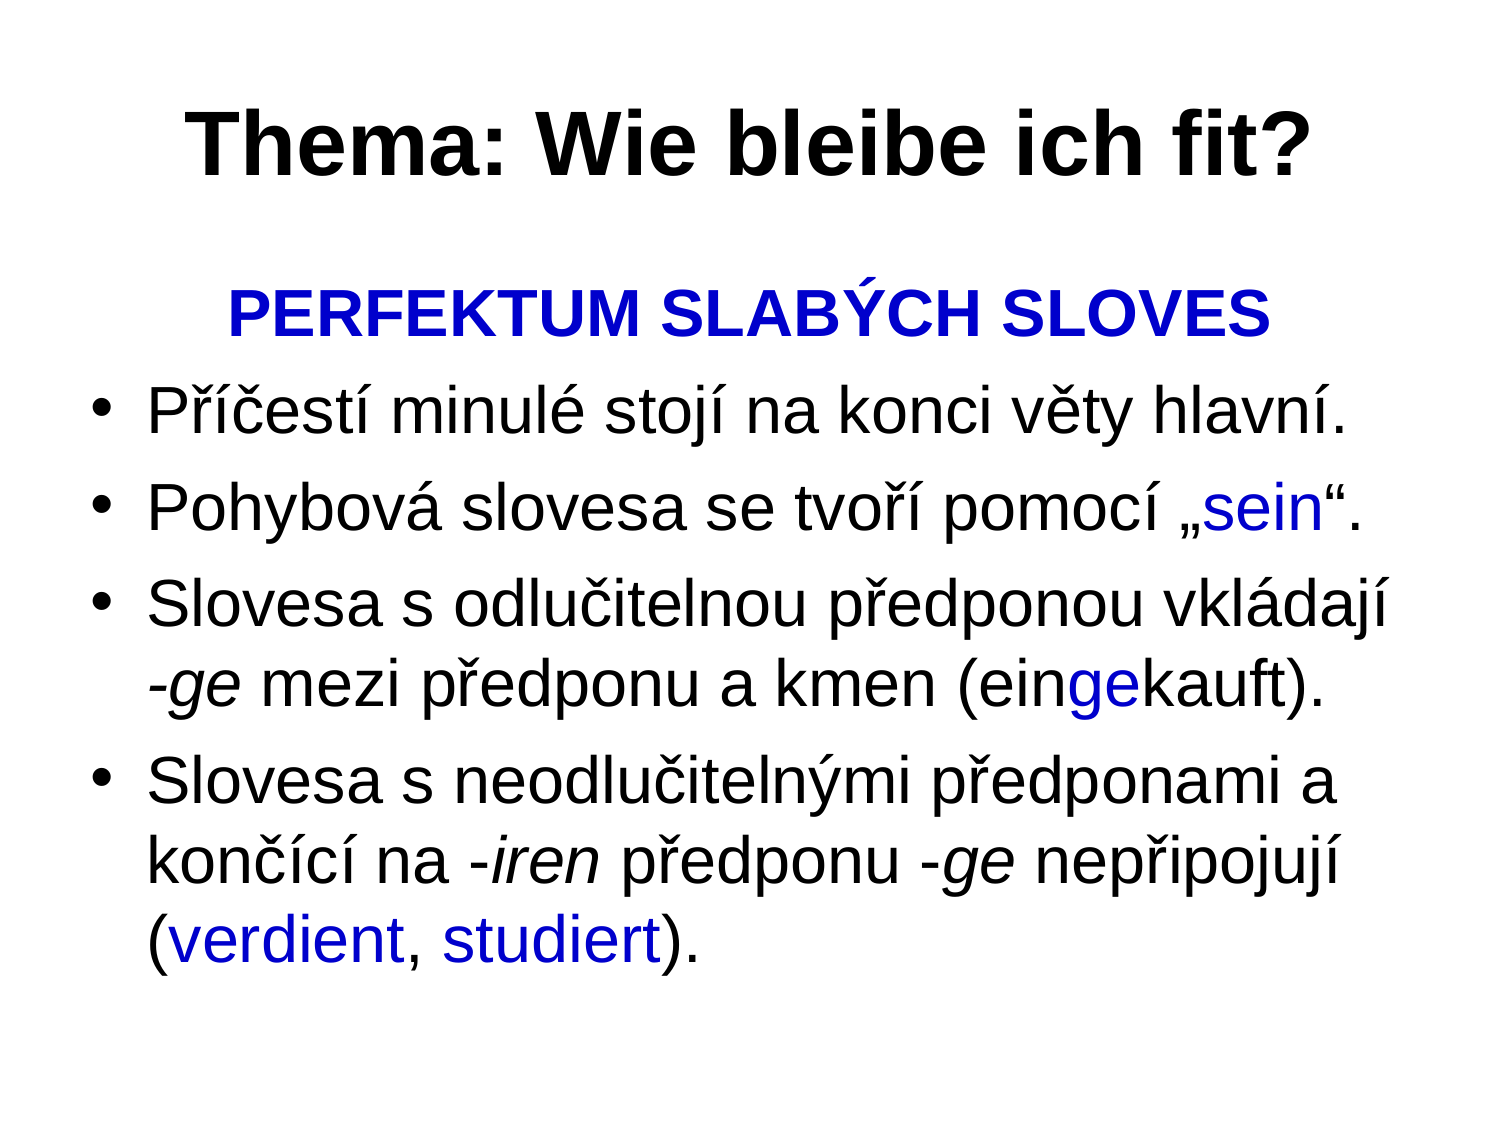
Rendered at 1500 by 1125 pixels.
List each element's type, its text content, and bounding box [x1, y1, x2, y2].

title Thema: Wie bleibe ich fit? [75, 45, 1426, 233]
list PERFEKTUM SLABÝCH SLOVES Příčestí minulé stojí na konci věty hlavní. Pohybová slovesa se tvoří pomocí „sein“. Slovesa s odlučitelnou předponou vkládají -ge mezi předponu a kmen (eingekauft). Slovesa s neodlučitelnými předponami a končící na -iren předponu -ge nepřipojují (verdient, studiert). [75, 262, 1426, 1006]
